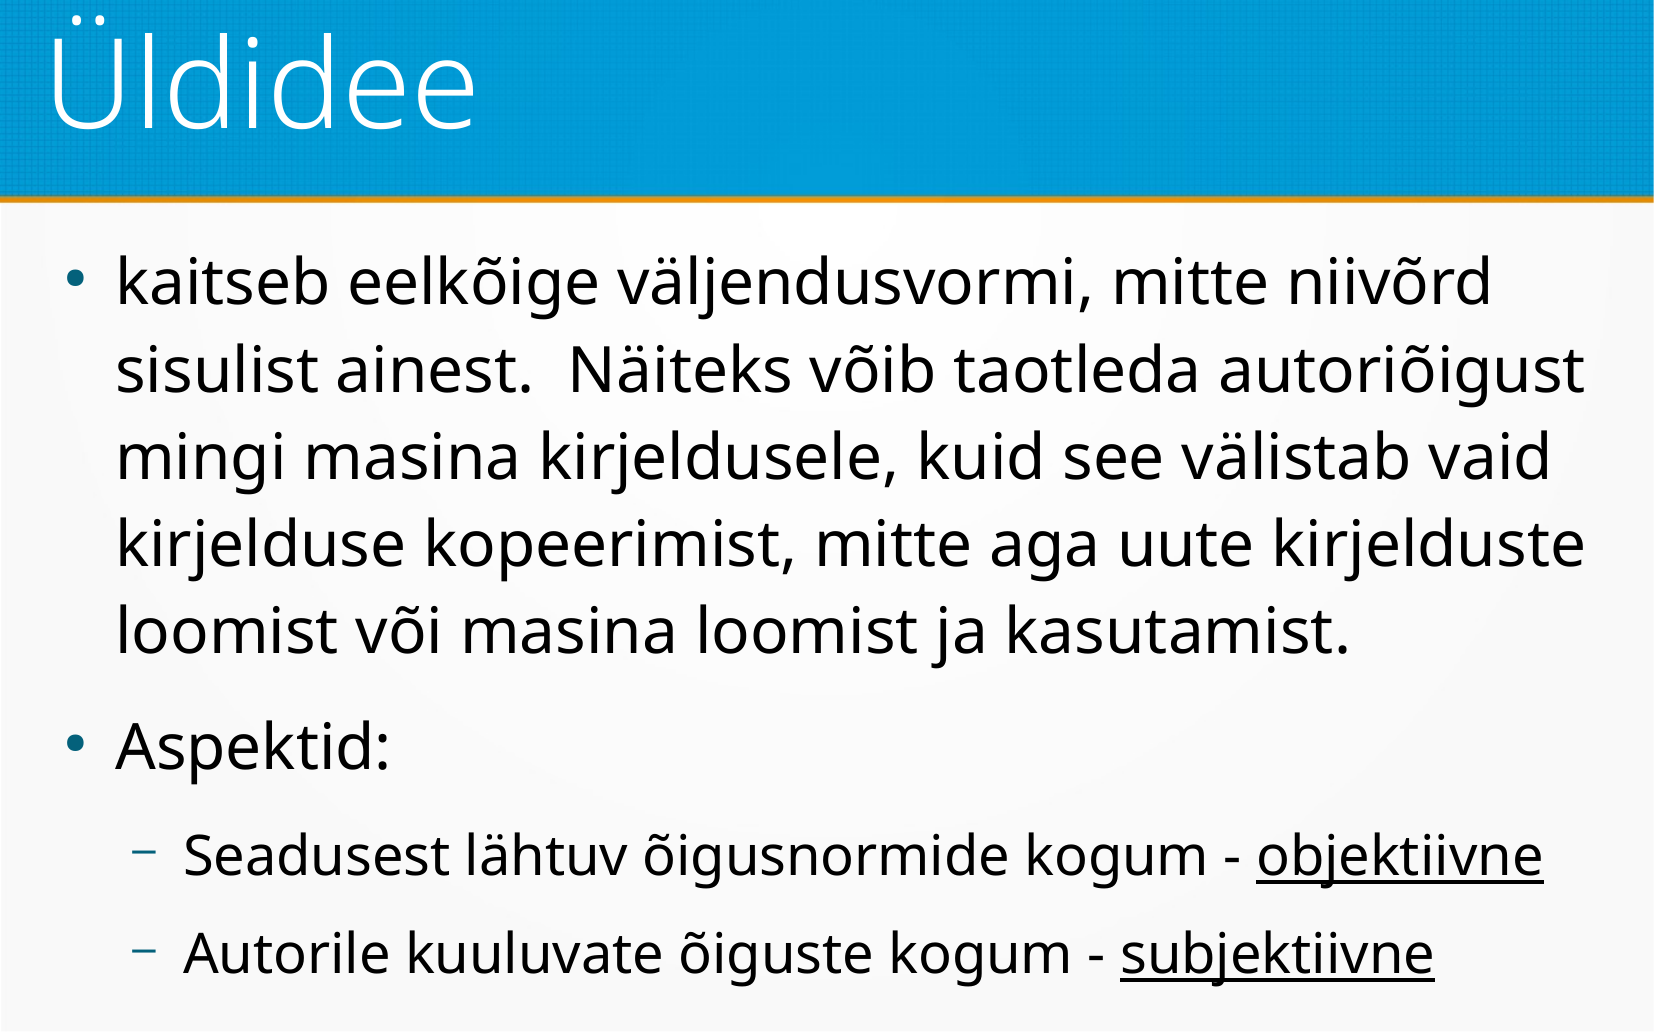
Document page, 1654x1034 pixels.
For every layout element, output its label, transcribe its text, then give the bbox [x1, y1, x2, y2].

title Üldidee [43, 0, 1619, 166]
list kaitseb eelkõige väljendusvormi, mitte niivõrd sisulist ainest. Näiteks võib taotleda autoriõigust mingi masina kirjeldusele, kuid see välistab vaid kirjelduse kopeerimist, mitte aga uute kirjelduste loomist või masina loomist ja kasutamist. Aspektid: Seadusest lähtuv õigusnormide kogum - objektiivne Autorile kuuluvate õiguste kogum - subjektiivne [47, 236, 1607, 1002]
picture [0, 195, 1654, 1034]
